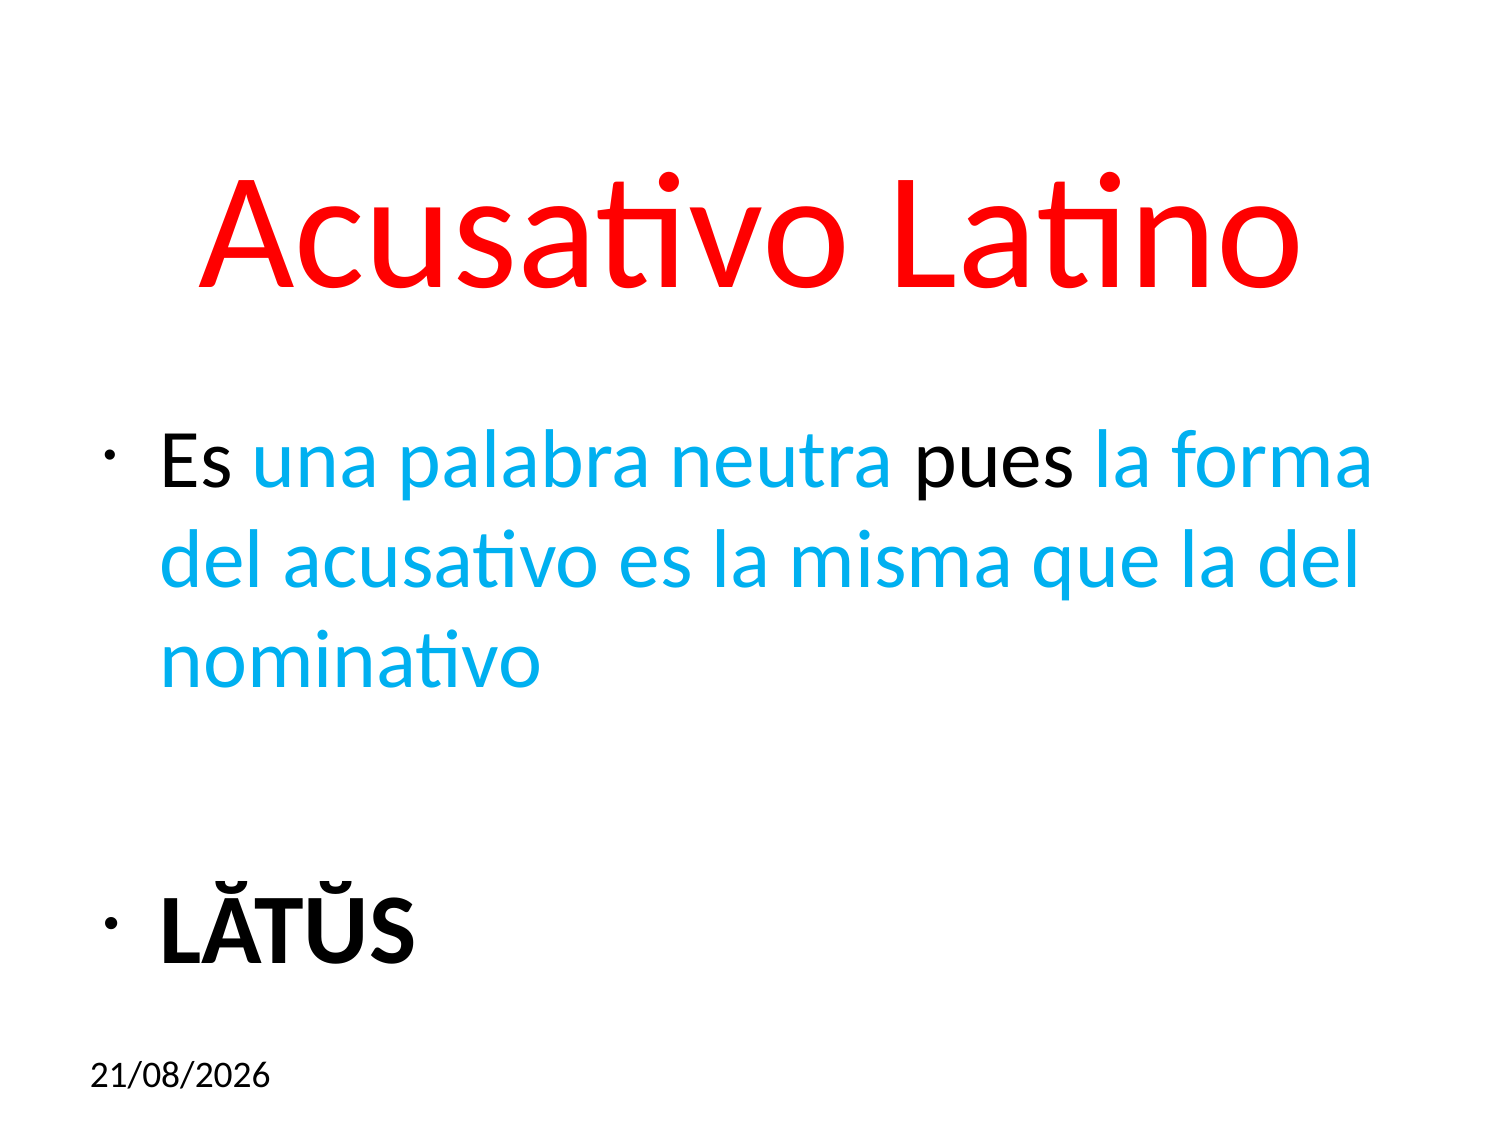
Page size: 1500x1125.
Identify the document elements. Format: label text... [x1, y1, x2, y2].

list Es una palabra neutra pues la forma del acusativo es la misma que la del nominativo LĂTŬS [88, 397, 1439, 1000]
title Acusativo Latino [76, 113, 1427, 302]
